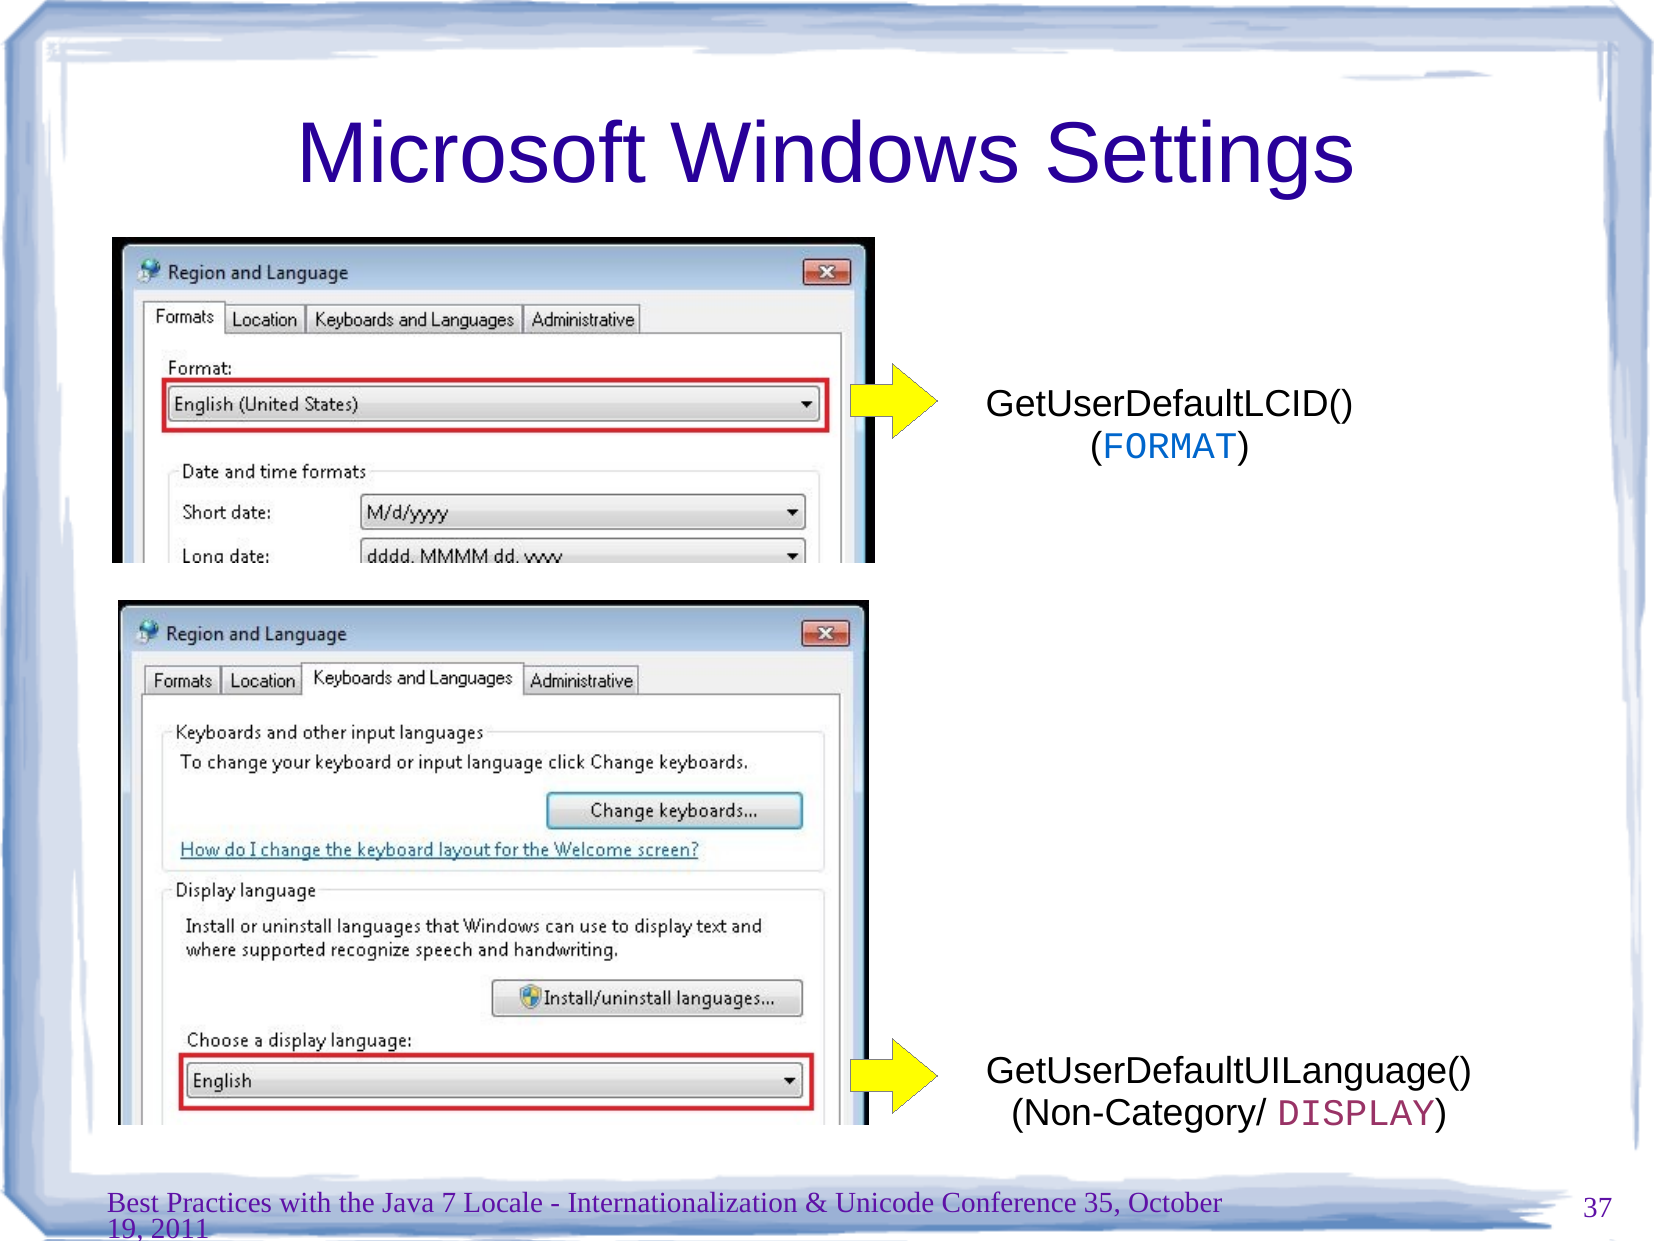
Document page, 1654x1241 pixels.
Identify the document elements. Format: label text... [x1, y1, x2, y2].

text_box GetUserDefaultLCID() (FORMAT) [952, 375, 1388, 478]
title Microsoft Windows Settings [82, 49, 1571, 257]
picture [0, 0, 1654, 1241]
text_box [850, 363, 938, 439]
text_box GetUserDefaultUILanguage() (Non-Category/ DISPLAY) [958, 1041, 1501, 1144]
text_box [850, 1038, 938, 1114]
